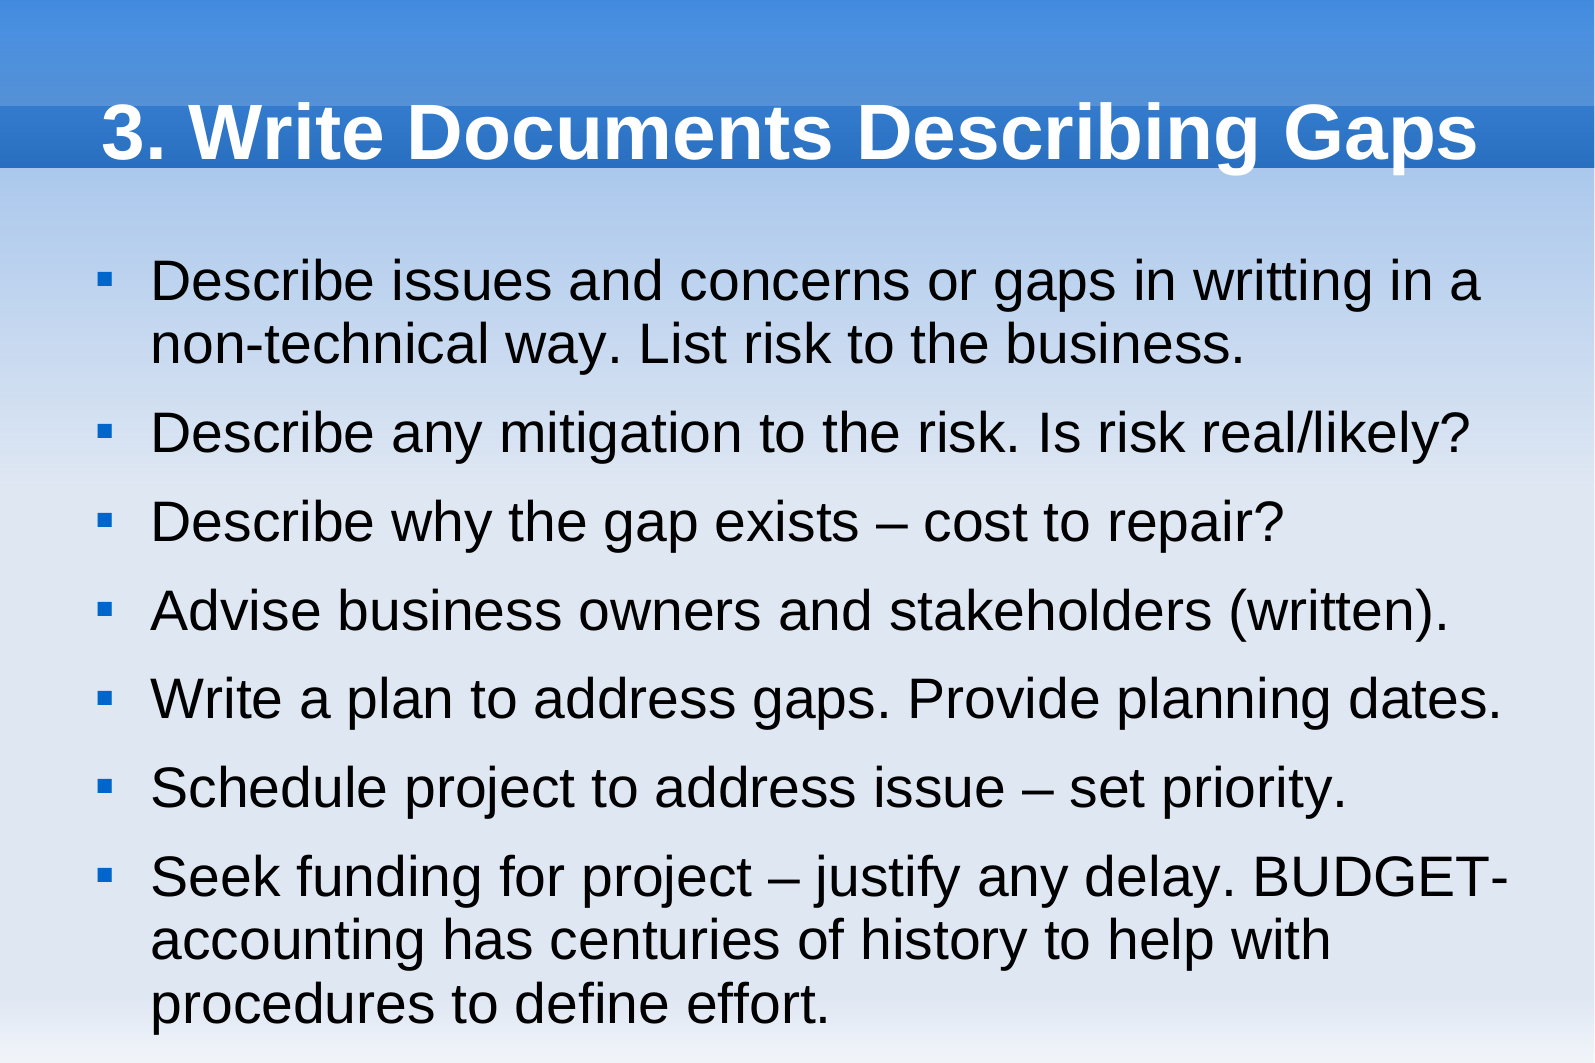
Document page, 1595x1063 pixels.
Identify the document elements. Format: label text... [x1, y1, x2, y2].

title 3. Write Documents Describing Gaps [74, 0, 1510, 265]
list Describe issues and concerns or gaps in writting in a non-technical way. List risk to the business. Describe any mitigation to the risk. Is risk real/likely? Describe why the gap exists – cost to repair? Advise business owners and stakeholders (written). Write a plan to address gaps. Provide planning dates. Schedule project to address issue – set priority. Seek funding for project – justify any delay. BUDGET- accounting has centuries of history to help with procedures to define effort. [79, 248, 1515, 1036]
picture [0, 0, 1595, 1063]
